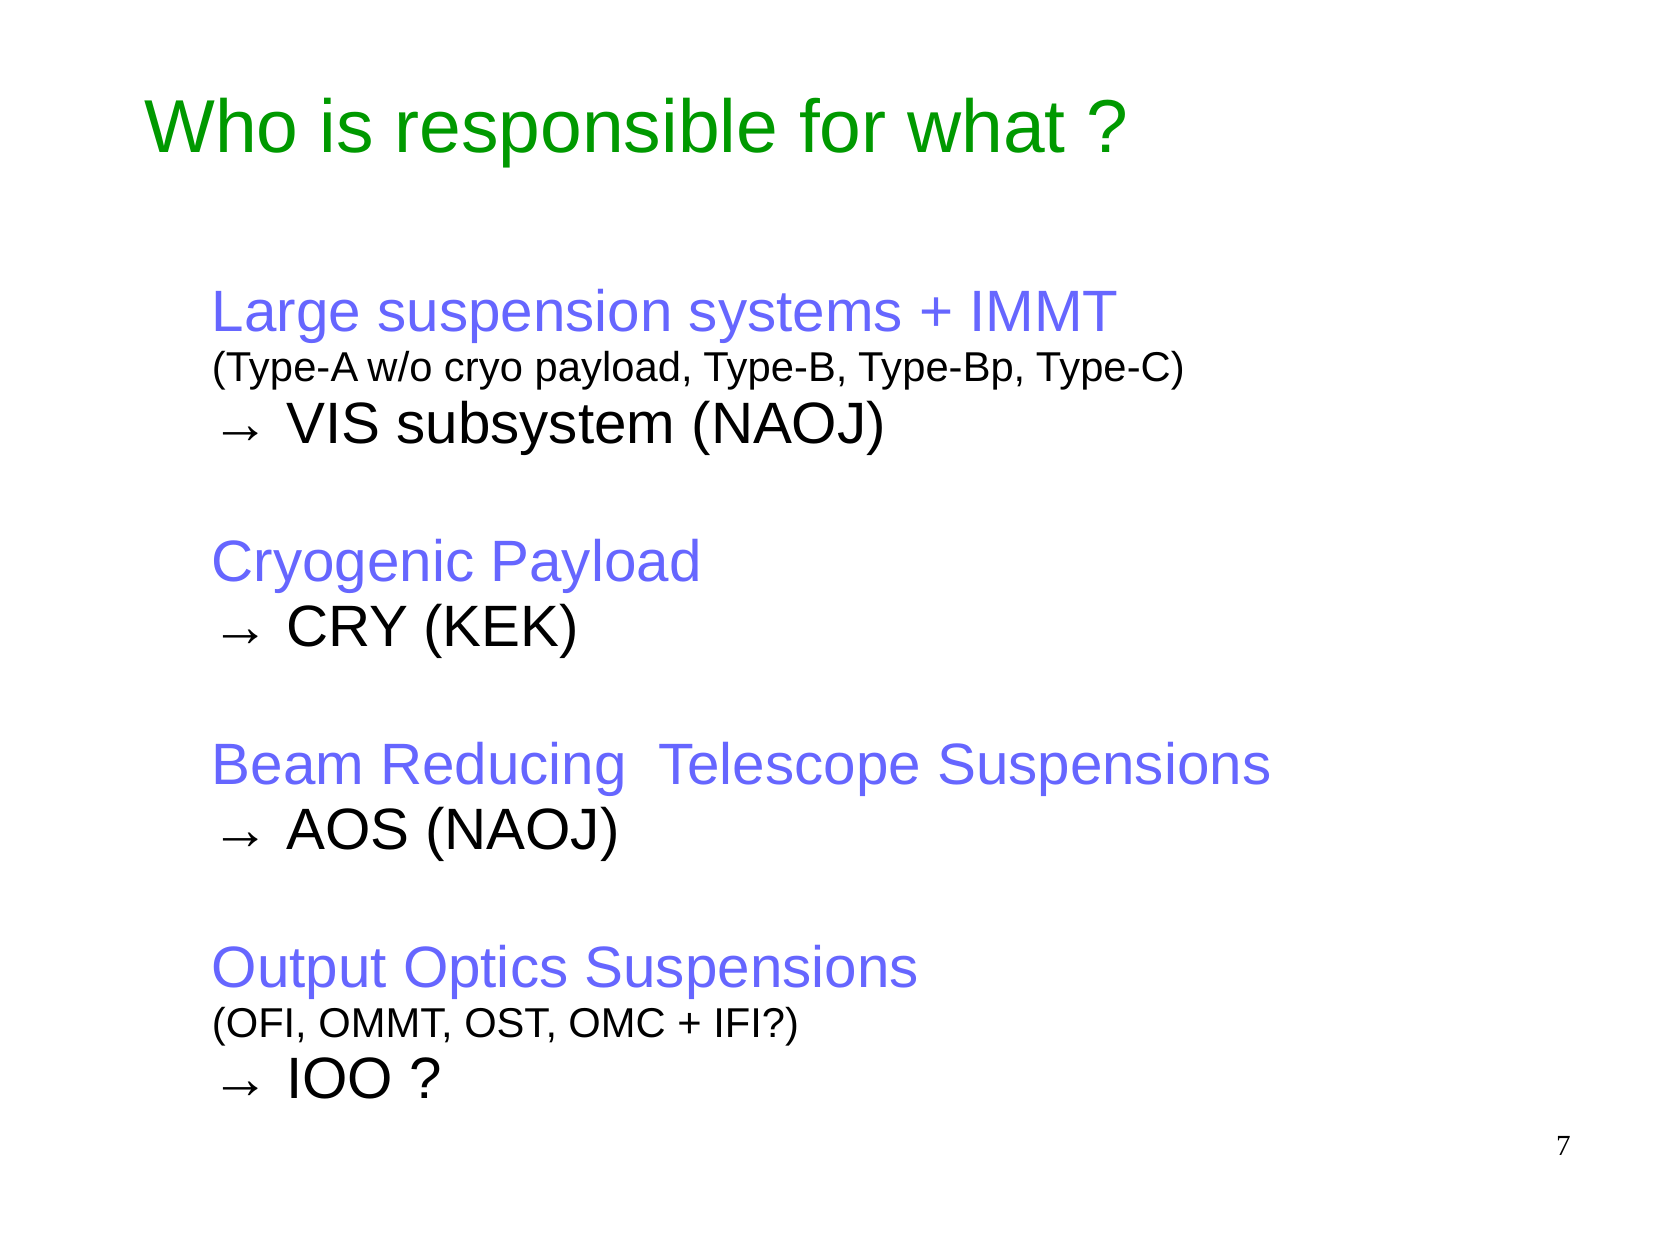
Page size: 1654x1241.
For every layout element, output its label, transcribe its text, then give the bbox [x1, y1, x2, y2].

text_box Output Optics Suspensions (OFI, OMMT, OST, OMC + IFI?) → IOO ? [197, 927, 935, 1119]
text_box Cryogenic Payload → CRY (KEK) [197, 521, 718, 666]
text_box Large suspension systems + IMMT (Type-A w/o cryo payload, Type-B, Type-Bp, Type-C) → VIS subsystem (NAOJ) [197, 271, 1199, 463]
text_box Who is responsible for what ? [129, 76, 1144, 176]
text_box Beam Reducing Telescope Suspensions → AOS (NAOJ) [197, 724, 1288, 869]
